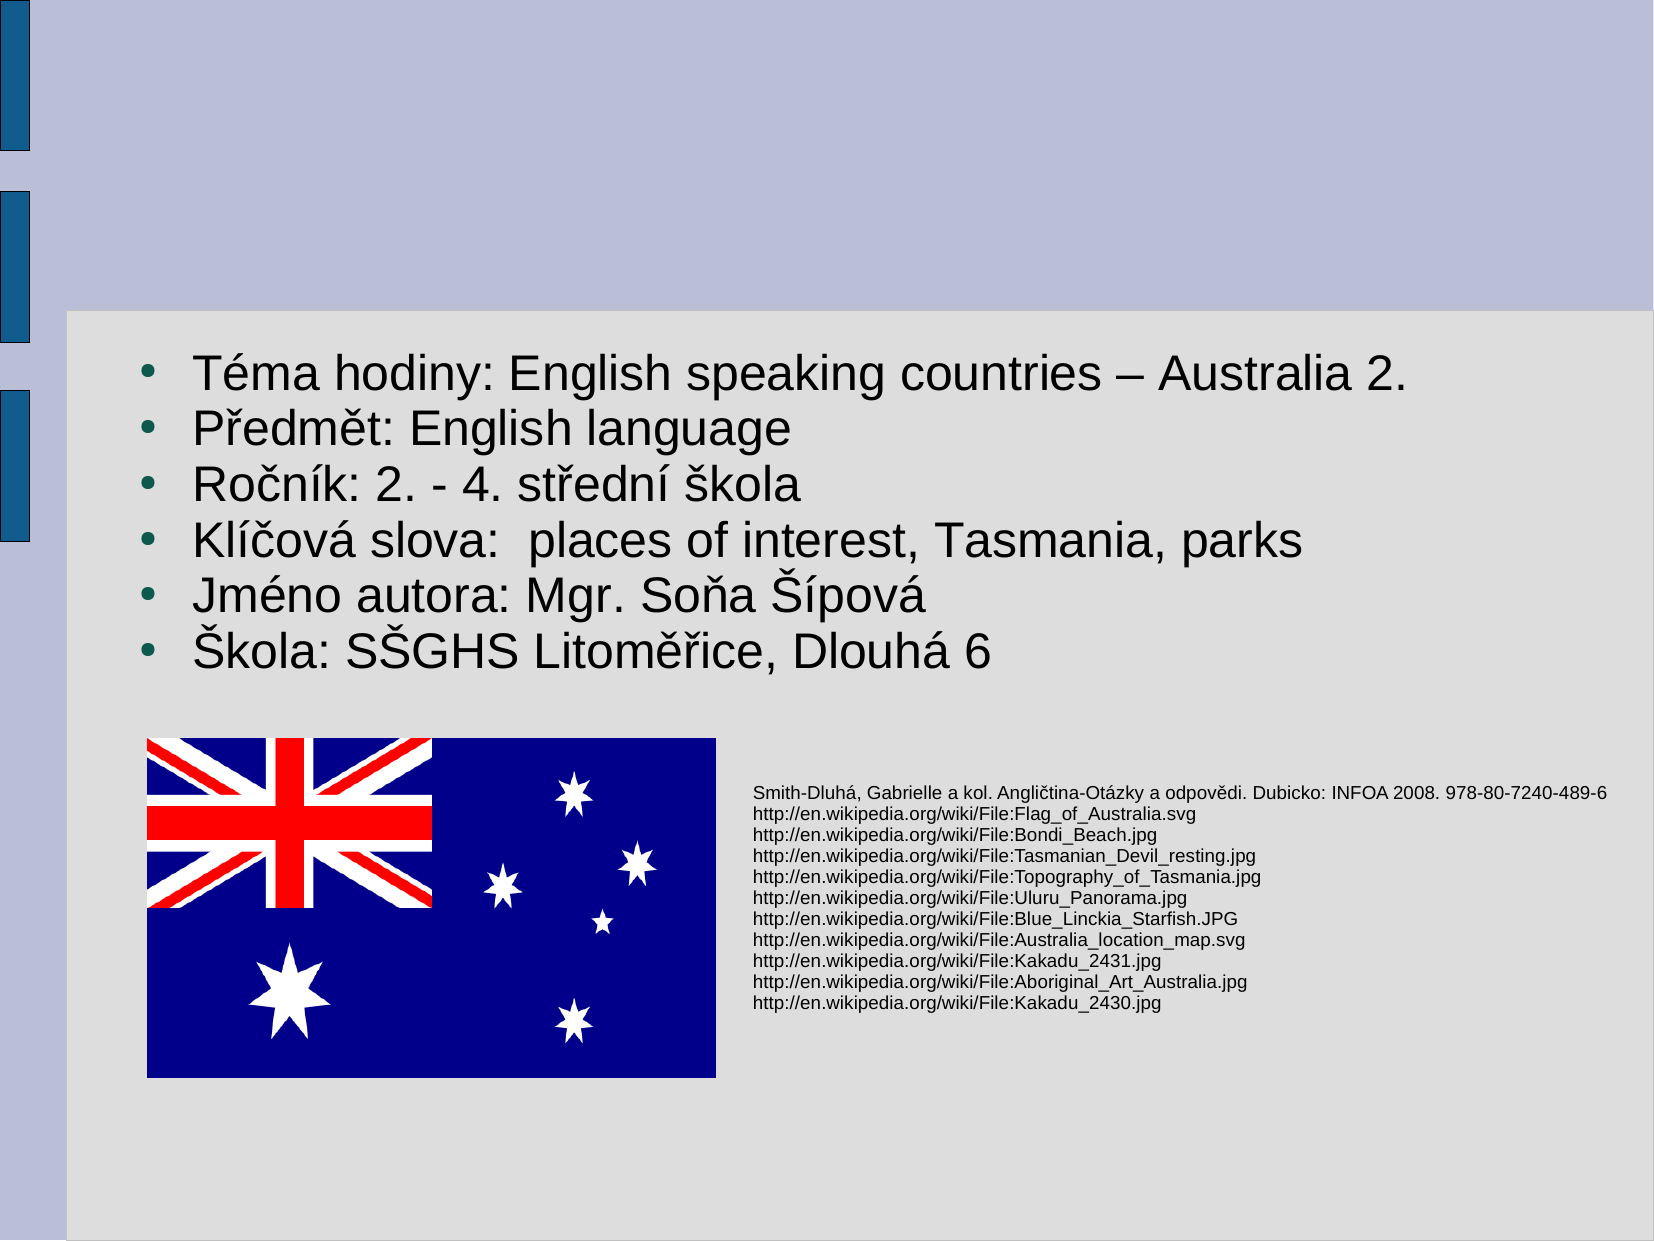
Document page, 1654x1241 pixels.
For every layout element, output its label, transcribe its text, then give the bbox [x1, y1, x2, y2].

text_box Smith-Dluhá, Gabrielle a kol. Angličtina-Otázky a odpovědi. Dubicko: INFOA 2008. 978-80-7240-489-6 http://en.wikipedia.org/wiki/File:Flag_of_Australia.svg http://en.wikipedia.org/wiki/File:Bondi_Beach.jpg http://en.wikipedia.org/wiki/File:Tasmanian_Devil_resting.jpg http://en.wikipedia.org/wiki/File:Topography_of_Tasmania.jpg http://en.wikipedia.org/wiki/File:Uluru_Panorama.jpg http://en.wikipedia.org/wiki/File:Blue_Linckia_Starfish.JPG http://en.wikipedia.org/wiki/File:Australia_location_map.svg http://en.wikipedia.org/wiki/File:Kakadu_2431.jpg http://en.wikipedia.org/wiki/File:Aboriginal_Art_Australia.jpg http://en.wikipedia.org/wiki/File:Kakadu_2430.jpg [738, 753, 1643, 1143]
picture [147, 738, 716, 1078]
list Téma hodiny: English speaking countries – Australia 2. Předmět: English language Ročník: 2. - 4. střední škola Klíčová slova: places of interest, Tasmania, parks Jméno autora: Mgr. Soňa Šípová Škola: SŠGHS Litoměřice, Dlouhá 6 [121, 344, 1534, 1127]
